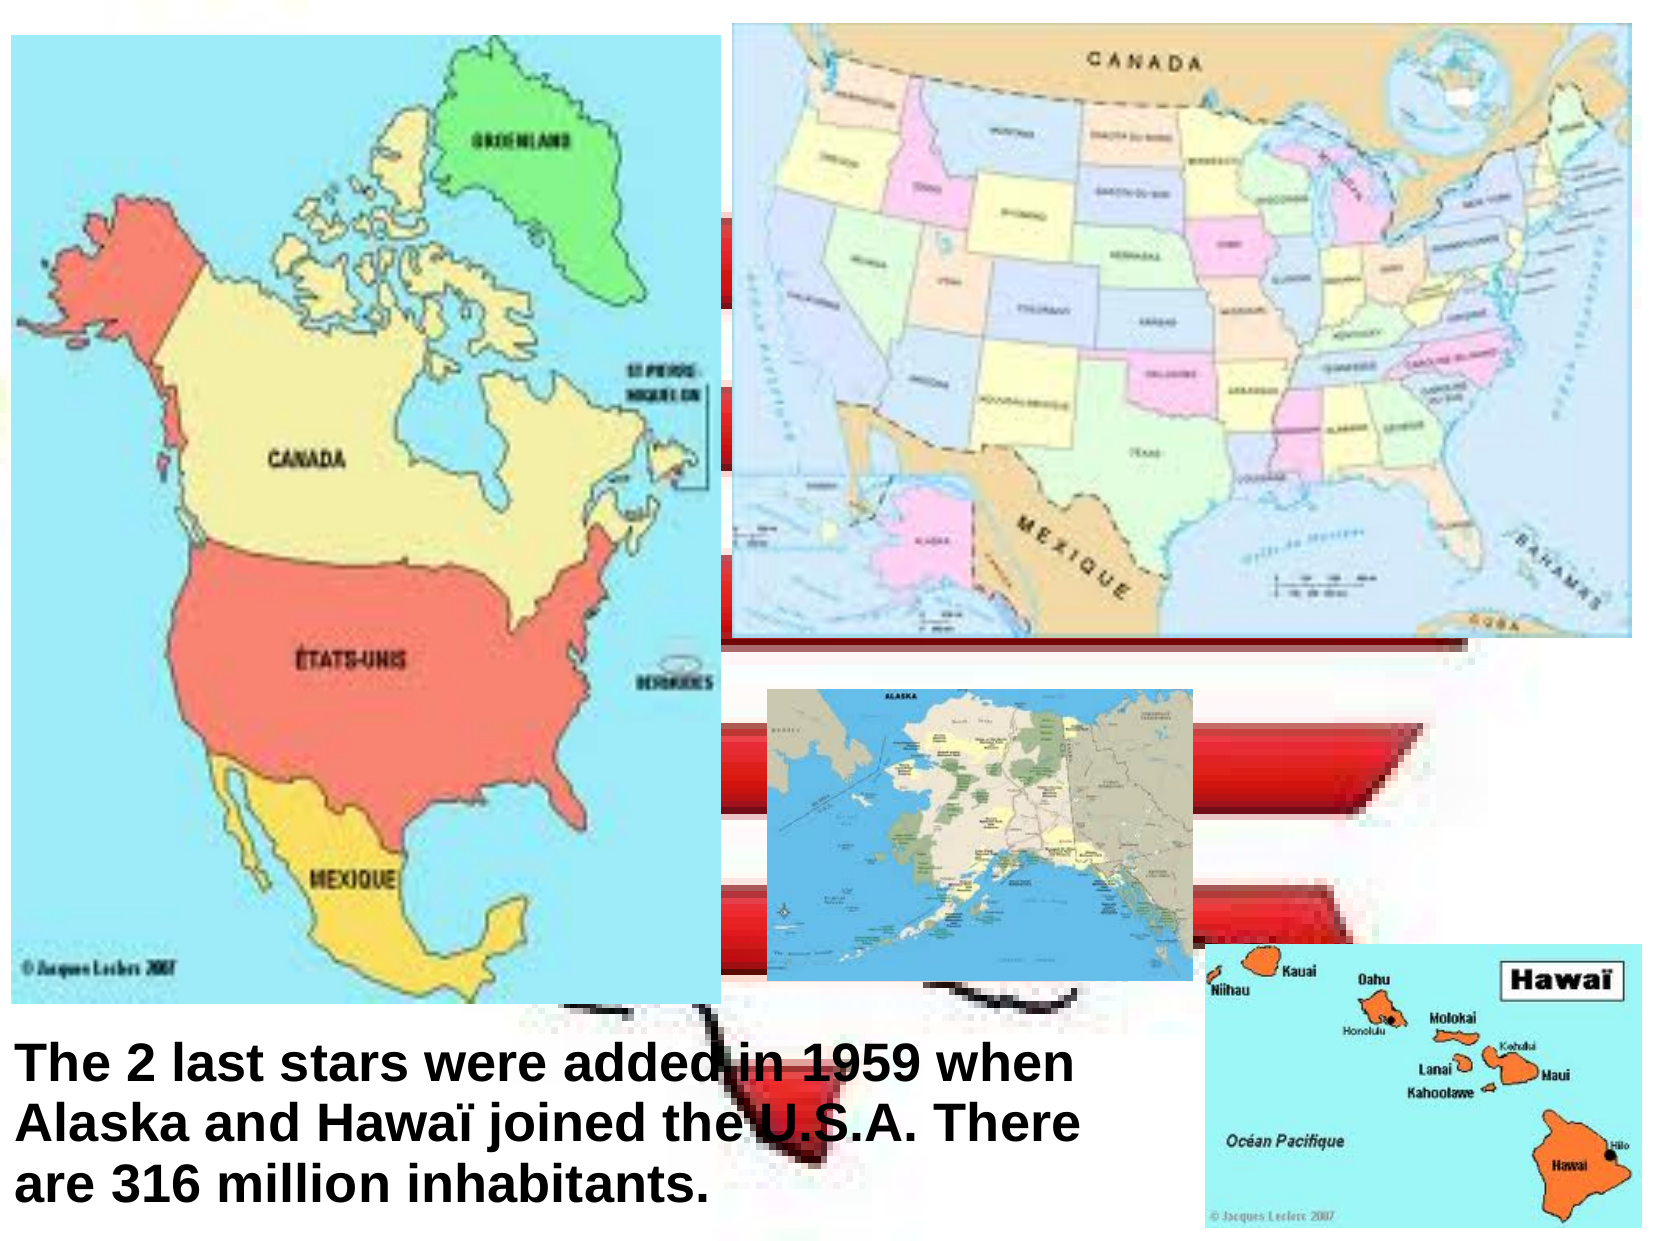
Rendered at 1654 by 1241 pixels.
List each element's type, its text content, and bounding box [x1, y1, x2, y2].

picture [0, 0, 1642, 1241]
text_box The 2 last stars were added in 1959 when Alaska and Hawaï joined the U.S.A. There are 316 million inhabitants. [0, 1024, 1170, 1241]
